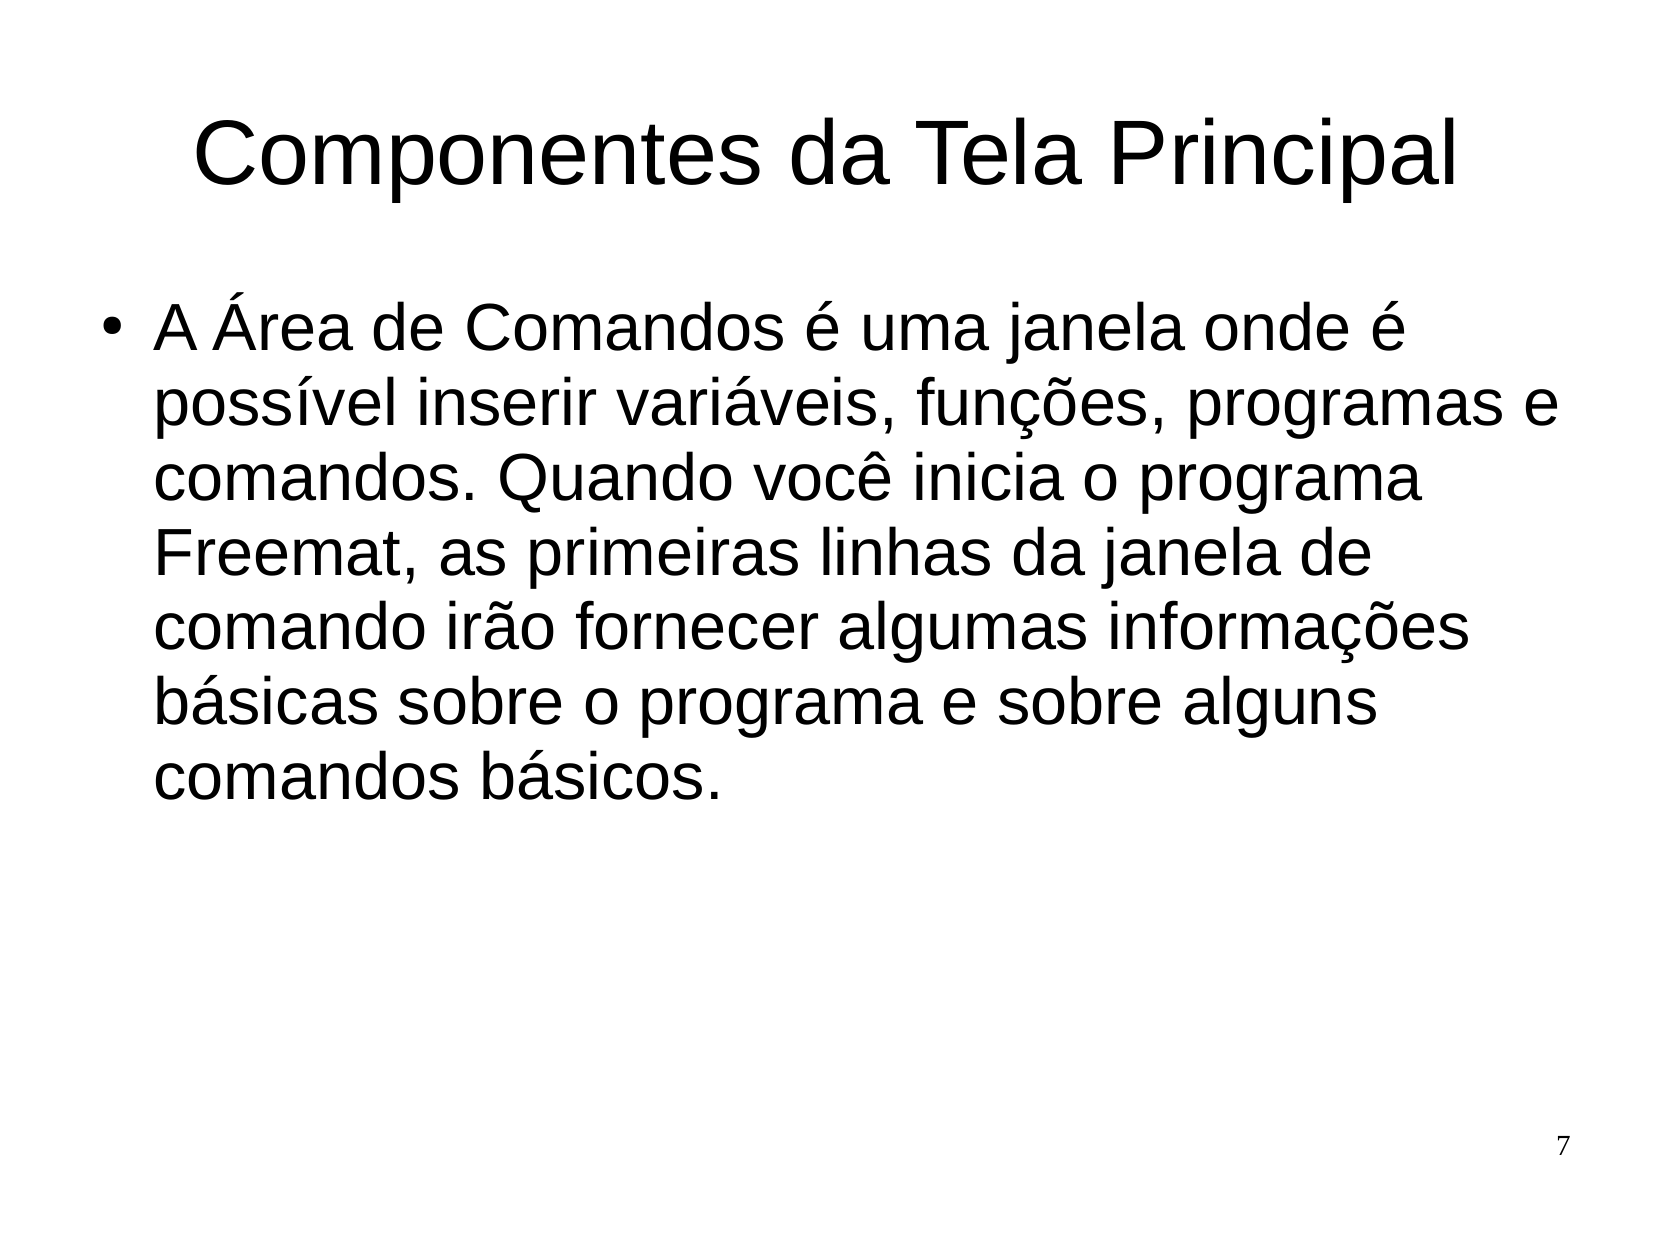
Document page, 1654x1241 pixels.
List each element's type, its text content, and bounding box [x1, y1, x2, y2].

title Componentes da Tela Principal [82, 49, 1571, 257]
list A Área de Comandos é uma janela onde é possível inserir variáveis, funções, programas e comandos. Quando você inicia o programa Freemat, as primeiras linhas da janela de comando irão fornecer algumas informações básicas sobre o programa e sobre alguns comandos básicos. [82, 290, 1571, 1010]
